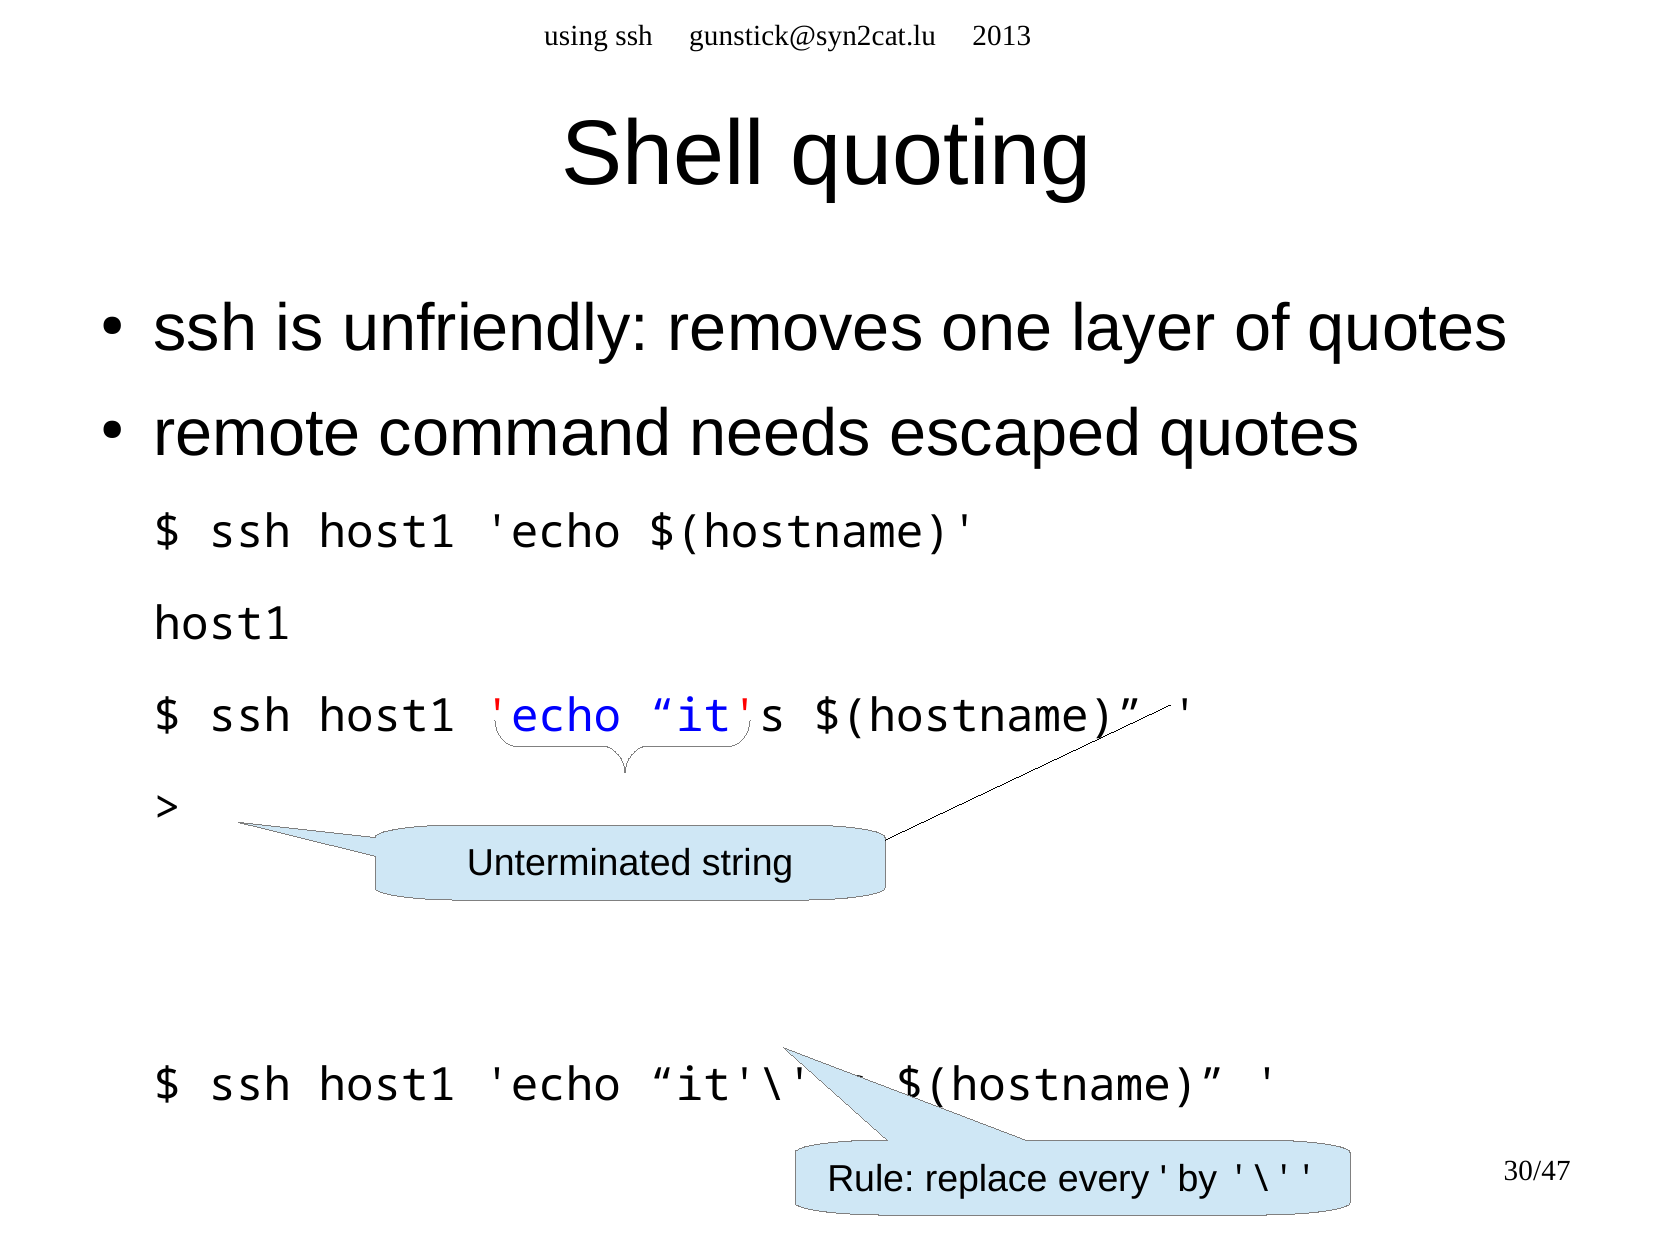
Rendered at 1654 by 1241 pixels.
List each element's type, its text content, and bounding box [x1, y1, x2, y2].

text_box Unterminated string [238, 822, 886, 901]
text_box Rule: replace every ' by '\'' [783, 1047, 1351, 1216]
list ssh is unfriendly: removes one layer of quotes remote command needs escaped quotes $ ssh host1 'echo $(hostname)' host1 $ ssh host1 'echo “it's $(hostname)” ' > $ ssh host1 'echo “it'\''s $(hostname)” ' [82, 290, 1538, 1186]
title Shell quoting [82, 49, 1571, 257]
